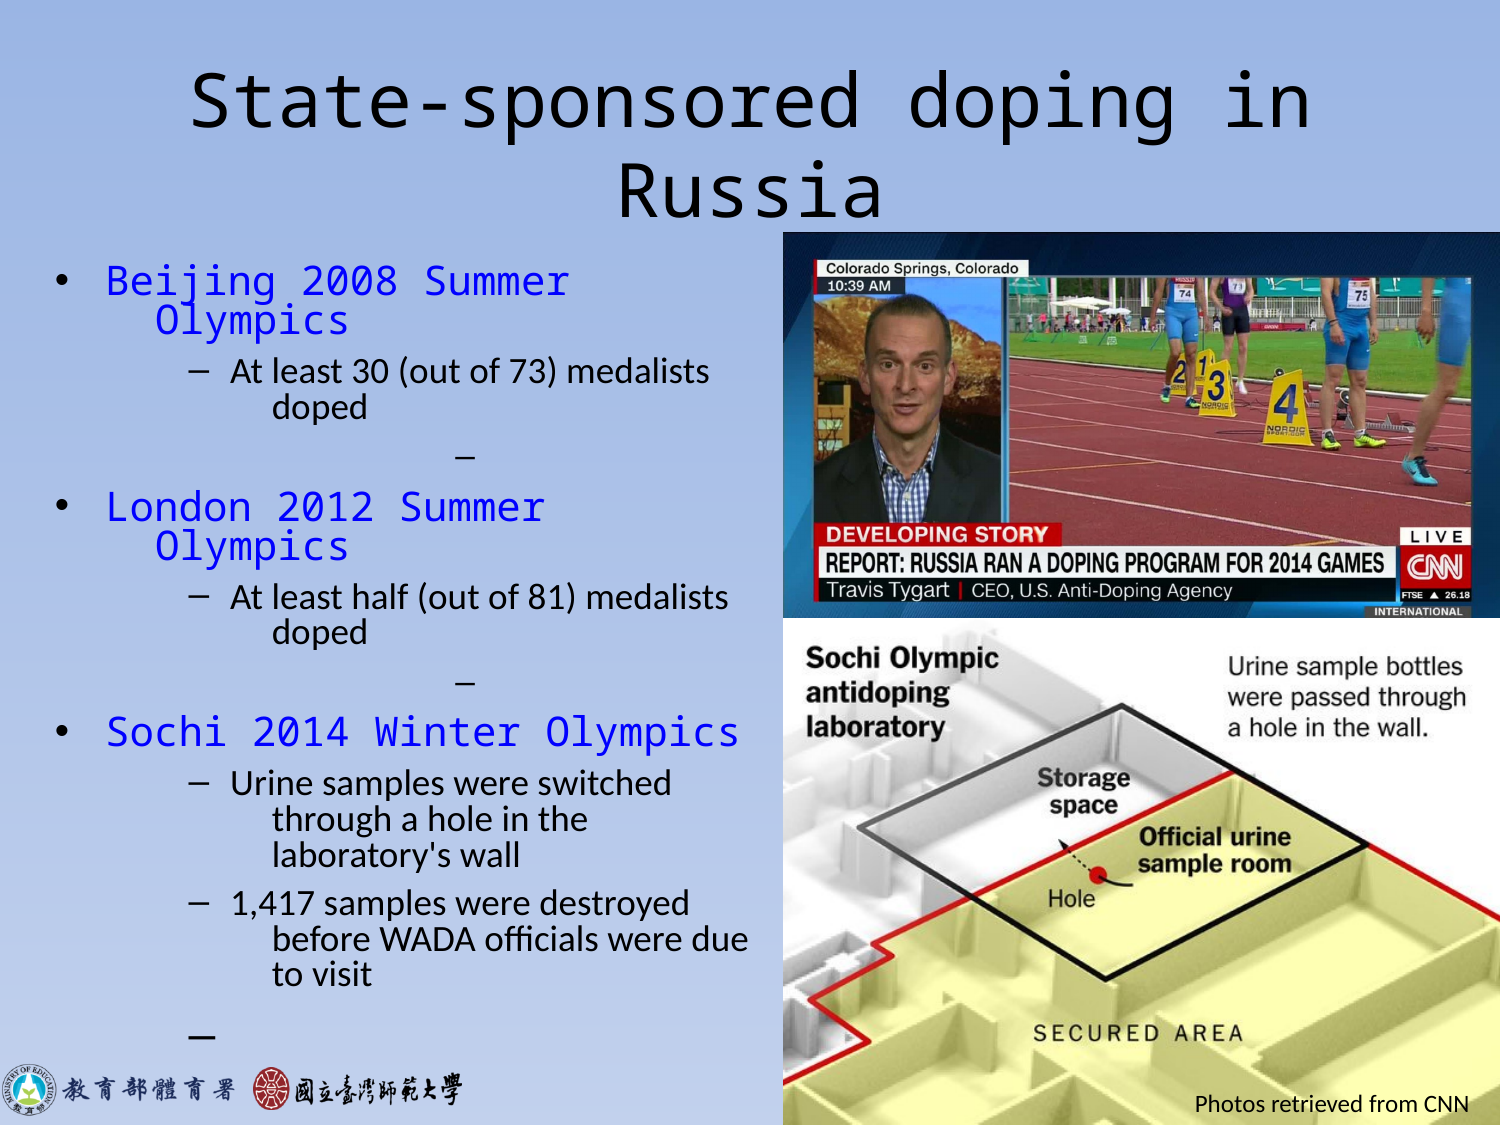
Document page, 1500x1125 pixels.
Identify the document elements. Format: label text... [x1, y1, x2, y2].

title State-sponsored doping in Russia [75, 45, 1426, 233]
text_box Photos retrieved from CNN [1180, 1080, 1486, 1125]
picture [783, 232, 1500, 1125]
text_box Beijing 2008 Summer Olympics At least 30 (out of 73) medalists doped London 2012 Summer Olympics At least half (out of 81) medalists doped Sochi 2014 Winter Olympics Urine samples were switched through a hole in the laboratory's wall 1,417 samples were destroyed before WADA officials were due to visit [40, 256, 769, 1015]
